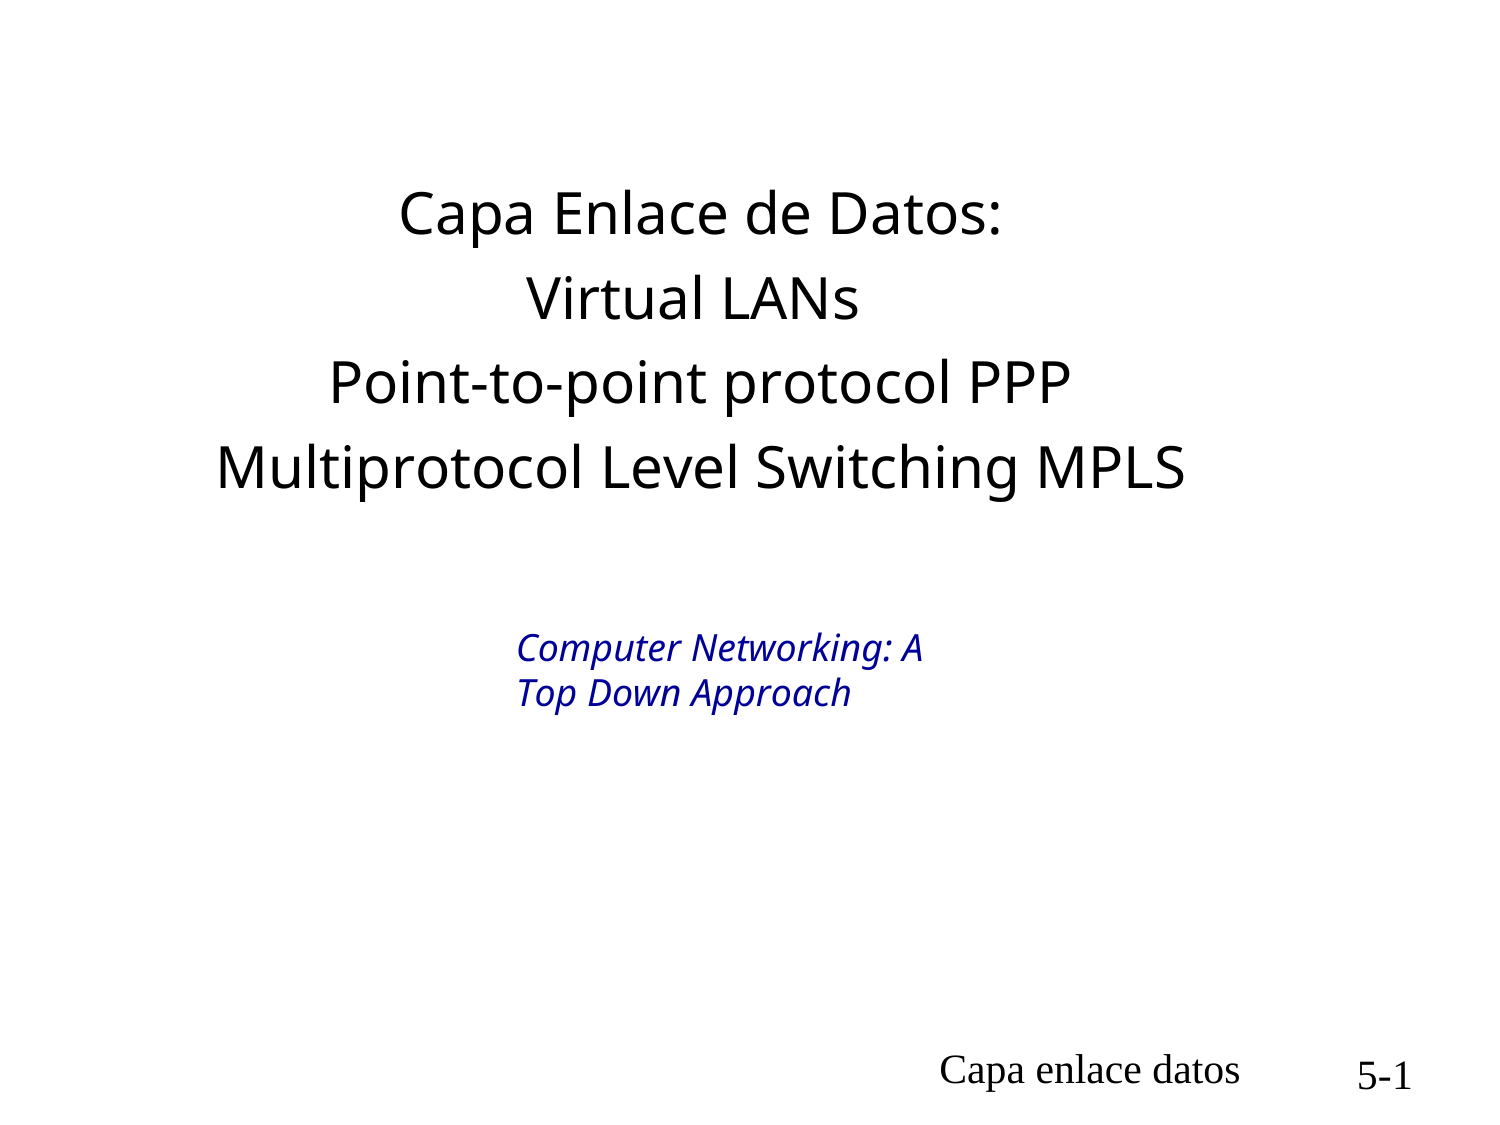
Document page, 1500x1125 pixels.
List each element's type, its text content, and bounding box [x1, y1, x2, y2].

text_box Computer Networking: A Top Down Approach [501, 594, 949, 789]
subtitle Capa Enlace de Datos: Virtual LANs Point-to-point protocol PPP Multiprotocol Level Switching MPLS [87, 104, 1315, 572]
